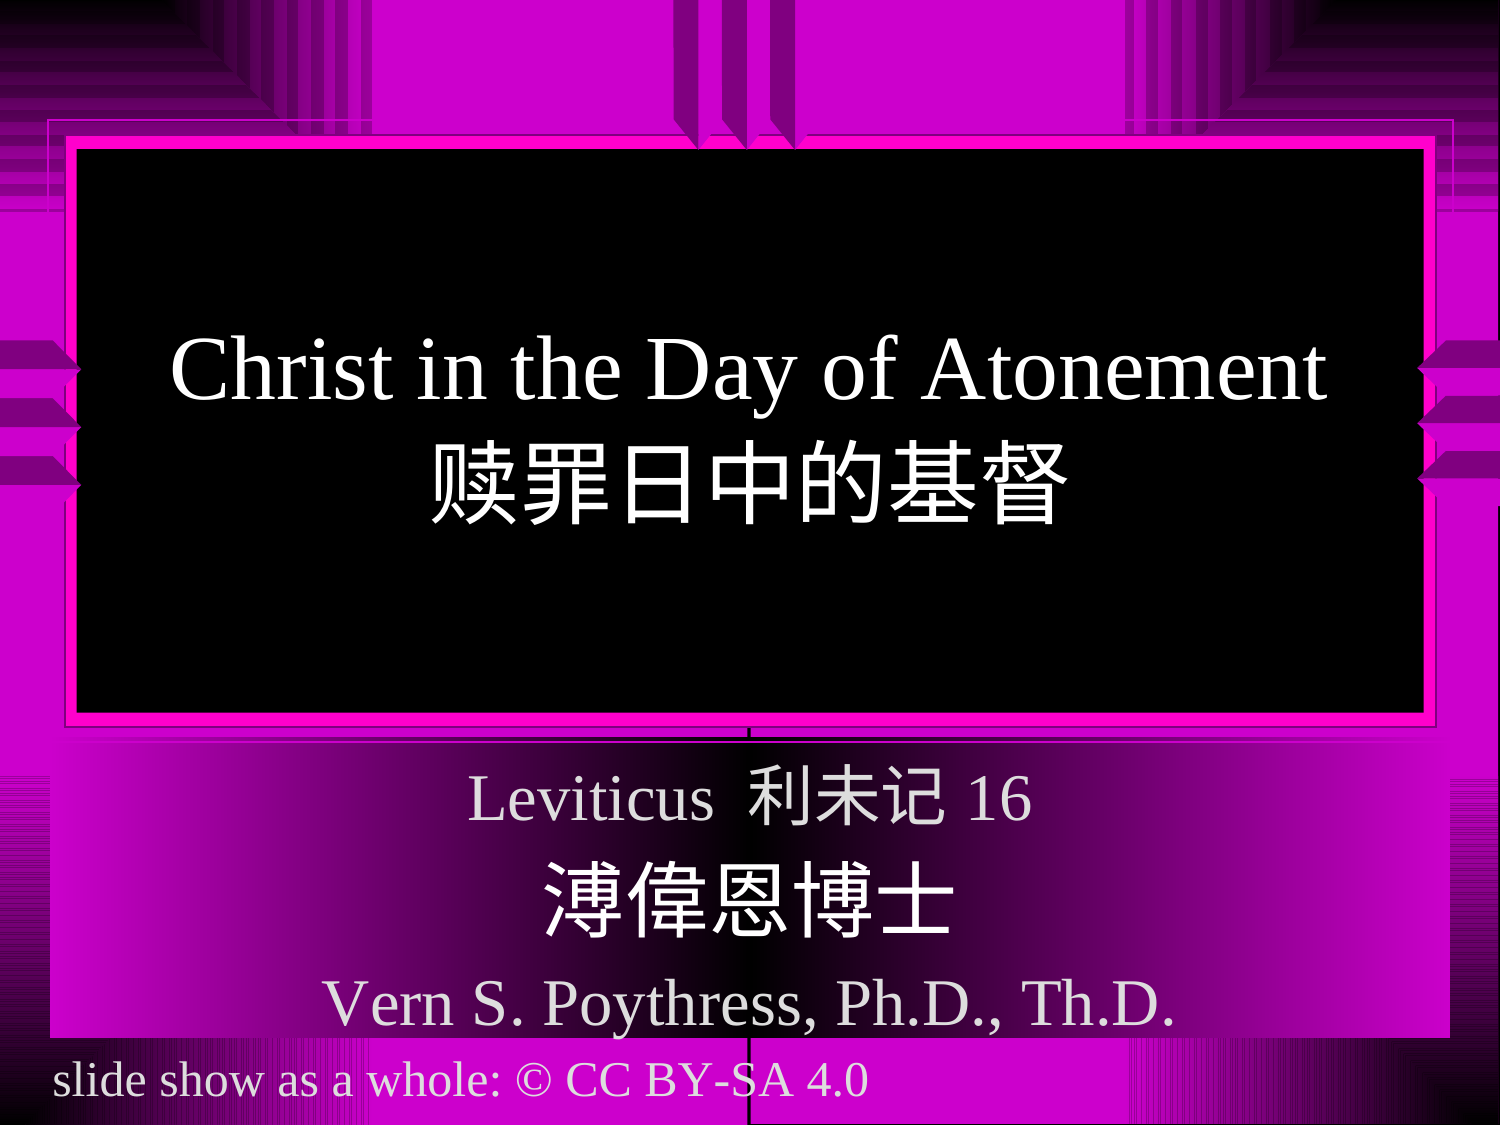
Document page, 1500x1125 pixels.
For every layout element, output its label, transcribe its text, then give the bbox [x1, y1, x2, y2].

title Christ in the Day of Atonement 赎罪日中的基督 [112, 319, 1388, 544]
text_box slide show as a whole: © CC BY-SA 4.0 [37, 1044, 976, 1120]
subtitle Leviticus 利未记16 溥偉恩博士 Vern S. Poythress, Ph.D., Th.D. [225, 748, 1276, 1041]
